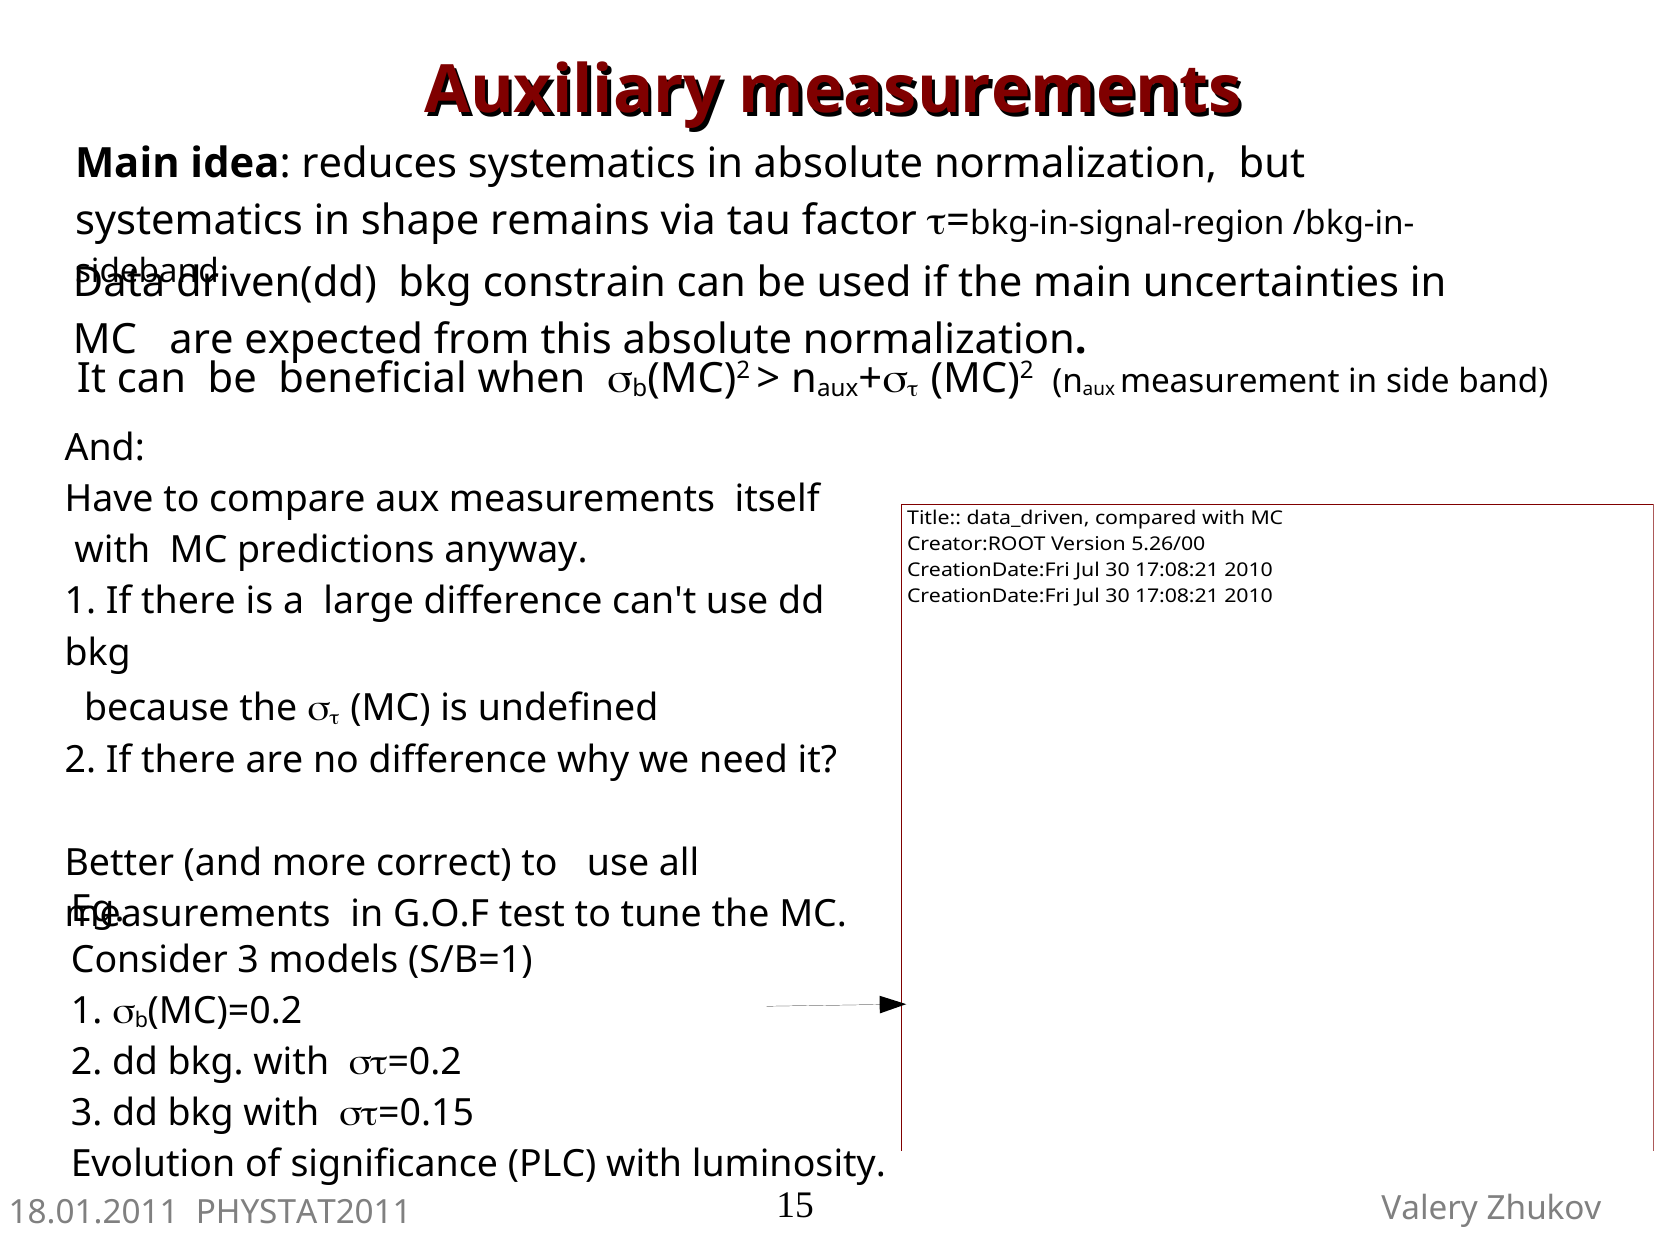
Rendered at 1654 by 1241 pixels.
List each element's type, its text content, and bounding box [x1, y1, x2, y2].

text_box Main idea: reduces systematics in absolute normalization, but systematics in shape remains via tau factor t=bkg-in-signal-region /bkg-in-sideband [74, 133, 1540, 279]
text_box [95, 428, 838, 476]
text_box Data driven(dd) bkg constrain can be used if the main uncertainties in MC are expected from this absolute normalization. [72, 252, 1480, 353]
title Auxiliary measurements [126, 27, 1539, 133]
picture [900, 502, 1654, 1151]
text_box Eg. Consider 3 models (S/B=1) 1. sb(MC)=0.2 2. dd bkg. with st=0.2 3. dd bkg with st=0.15 Evolution of significance (PLC) with luminosity. [70, 881, 932, 1175]
text_box It can be beneficial when sb(MC)2 > naux+st (MC)2 (naux measurement in side band) [76, 347, 1638, 428]
text_box And: Have to compare aux measurements itself with MC predictions anyway. 1. If there is a large difference can't use dd bkg because the st (MC) is undefined 2. If there are no difference why we need it? Better (and more correct) to use all measurements in G.O.F test to tune the MC. [64, 420, 851, 846]
